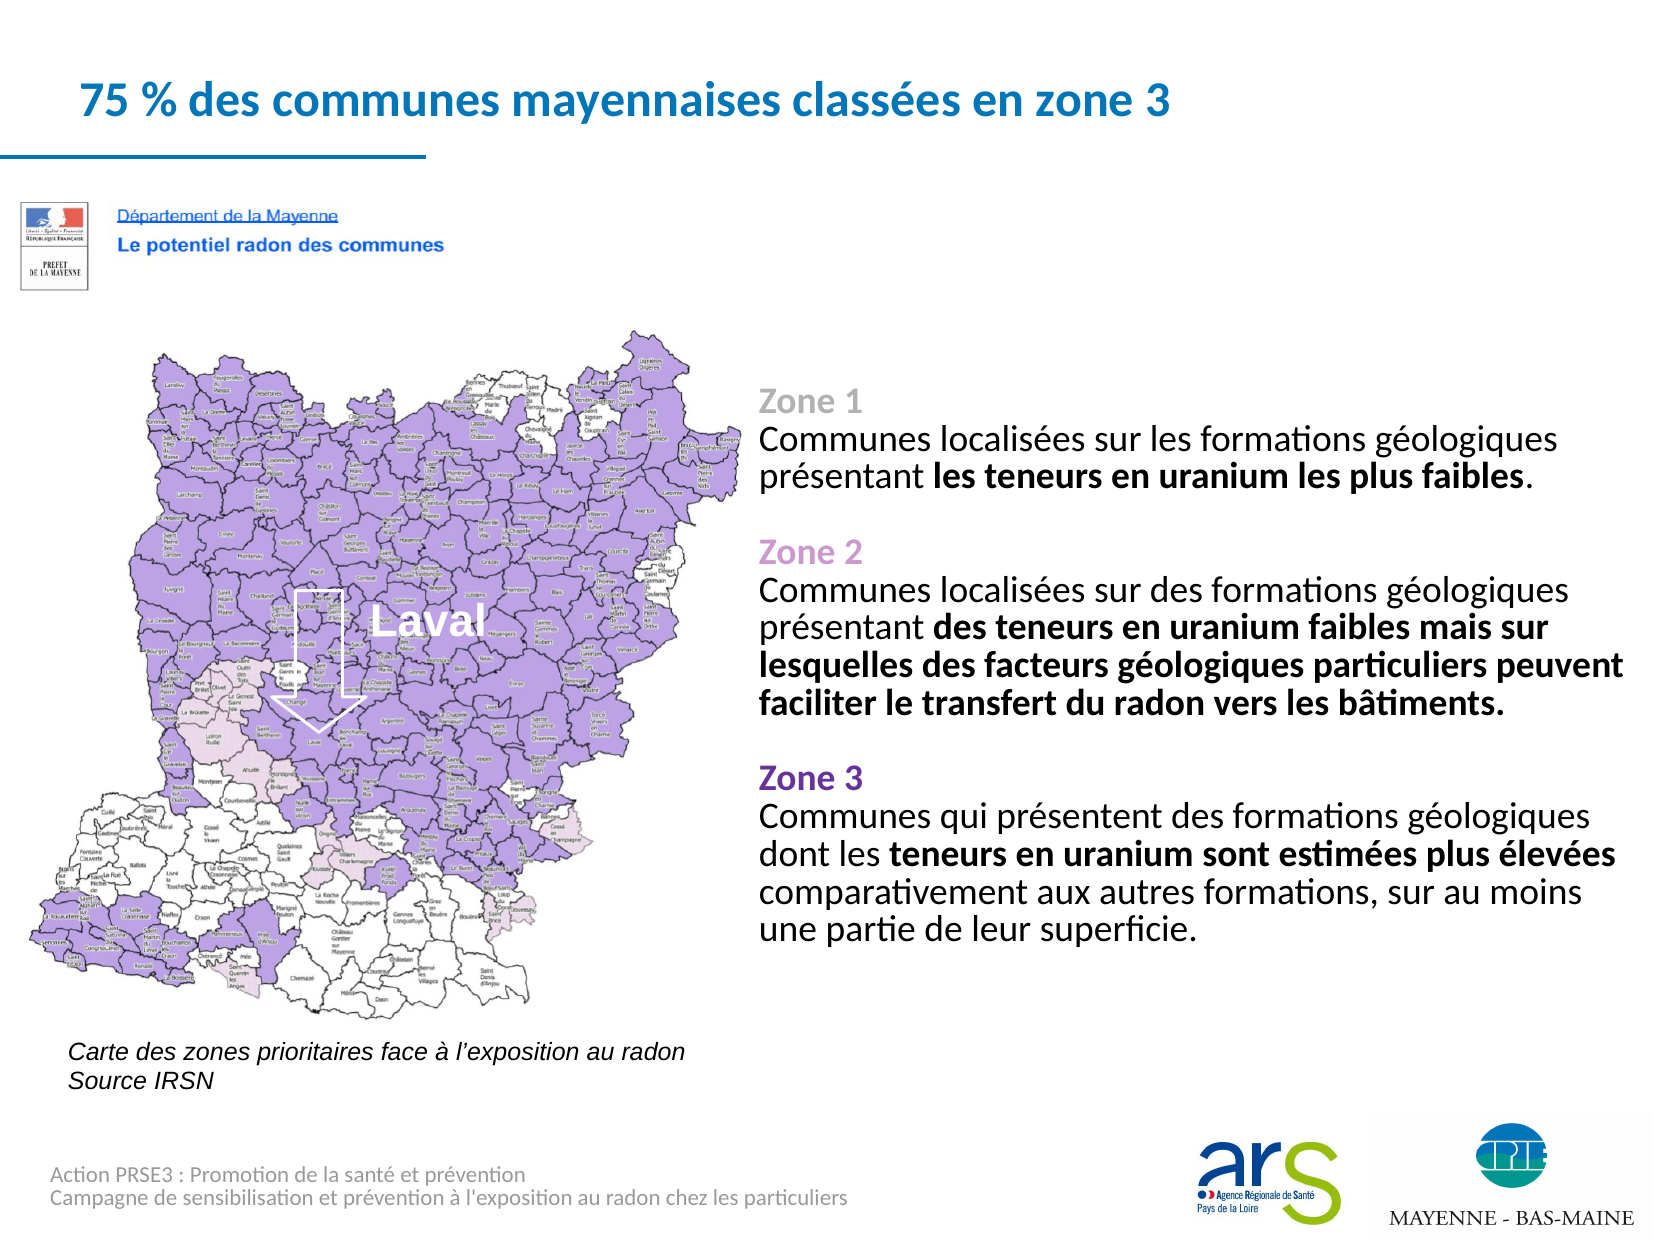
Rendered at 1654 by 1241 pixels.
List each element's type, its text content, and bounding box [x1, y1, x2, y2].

picture [1169, 1110, 1654, 1241]
text_box 75 % des communes mayennaises classées en zone 3 [64, 58, 1263, 135]
text_box Action PRSE3 : Promotion de la santé et prévention Campagne de sensibilisation et prévention à l'exposition au radon chez les particuliers [35, 1157, 1070, 1229]
text_box Carte des zones prioritaires face à l’exposition au radon Source IRSN [53, 1027, 721, 1103]
text_box Zone 1 Communes localisées sur les formations géologiques présentant les teneurs en uranium les plus faibles. Zone 2 Communes localisées sur des formations géologiques présentant des teneurs en uranium faibles mais sur lesquelles des facteurs géologiques particuliers peuvent faciliter le transfert du radon vers les bâtiments. Zone 3 Communes qui présentent des formations géologiques dont les teneurs en uranium sont estimées plus élevées comparativement aux autres formations, sur au moins une partie de leur superficie. [744, 377, 1654, 1080]
picture [5, 188, 762, 1052]
